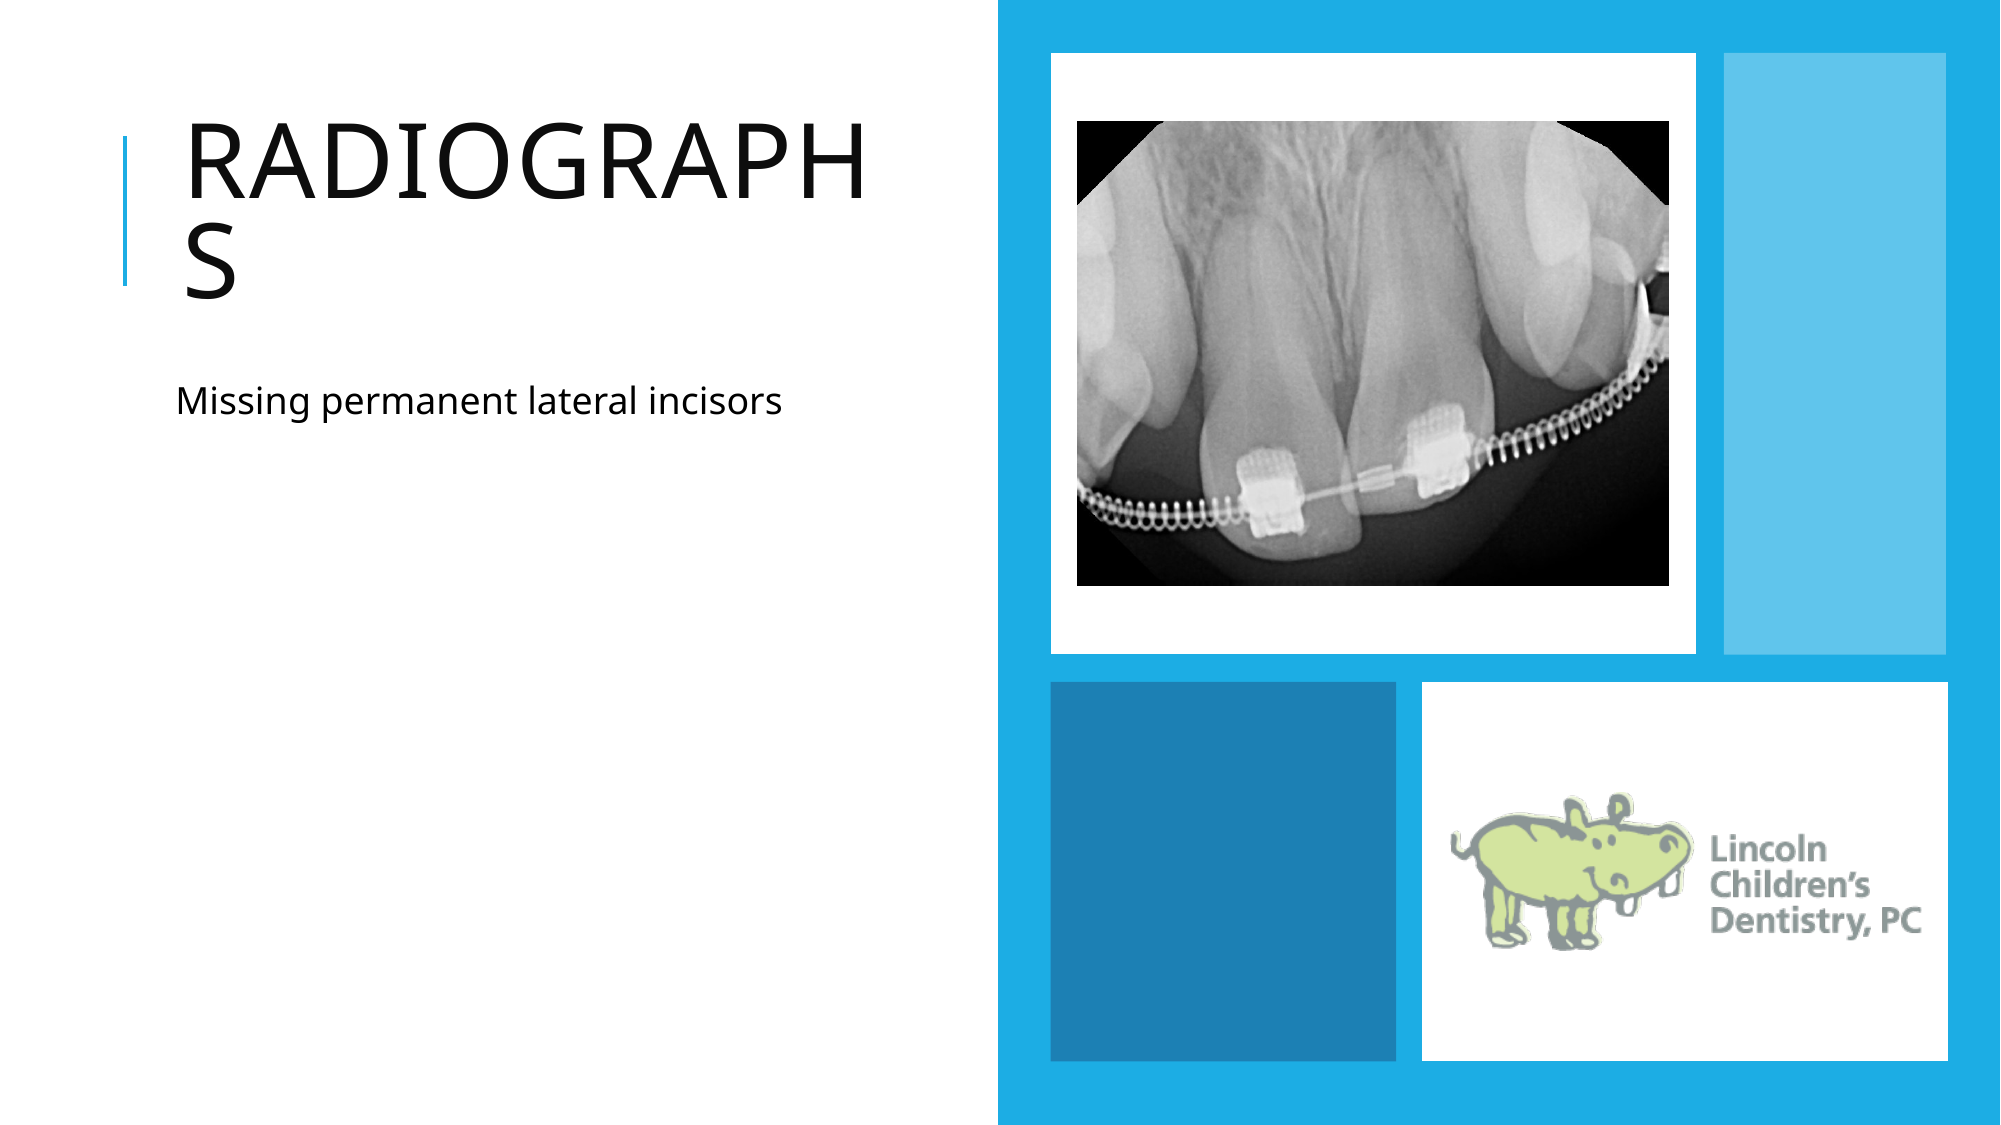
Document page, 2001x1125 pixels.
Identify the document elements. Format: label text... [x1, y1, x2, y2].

text_box [998, 0, 2000, 1125]
picture [1449, 792, 1922, 951]
text_box Missing permanent lateral incisors [168, 375, 932, 1036]
picture [1077, 121, 1669, 586]
title radiographs [168, 96, 945, 343]
